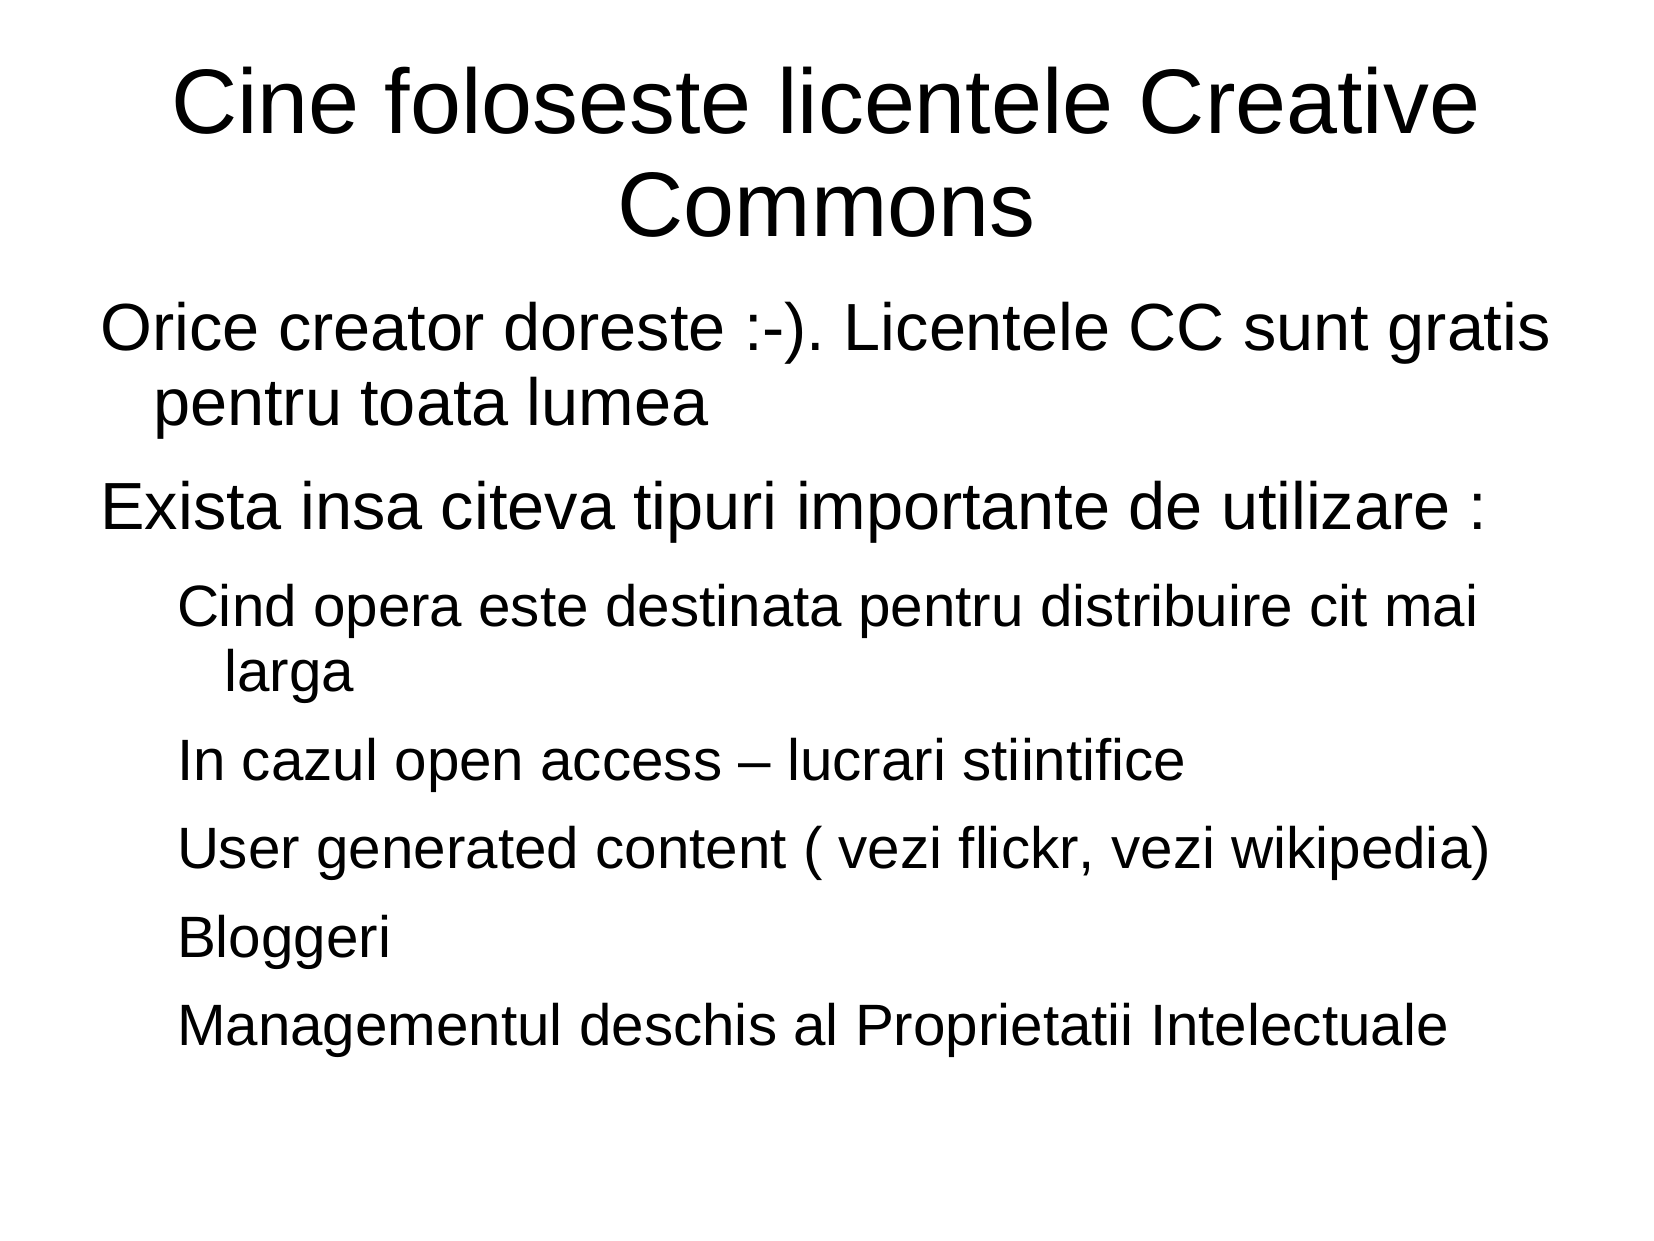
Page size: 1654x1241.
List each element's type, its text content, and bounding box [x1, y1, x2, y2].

title Cine foloseste licentele Creative Commons [82, 49, 1571, 257]
list Orice creator doreste :-). Licentele CC sunt gratis pentru toata lumea Exista insa citeva tipuri importante de utilizare : Cind opera este destinata pentru distribuire cit mai larga In cazul open access – lucrari stiintifice User generated content ( vezi flickr, vezi wikipedia) Bloggeri Managementul deschis al Proprietatii Intelectuale [82, 290, 1571, 1109]
